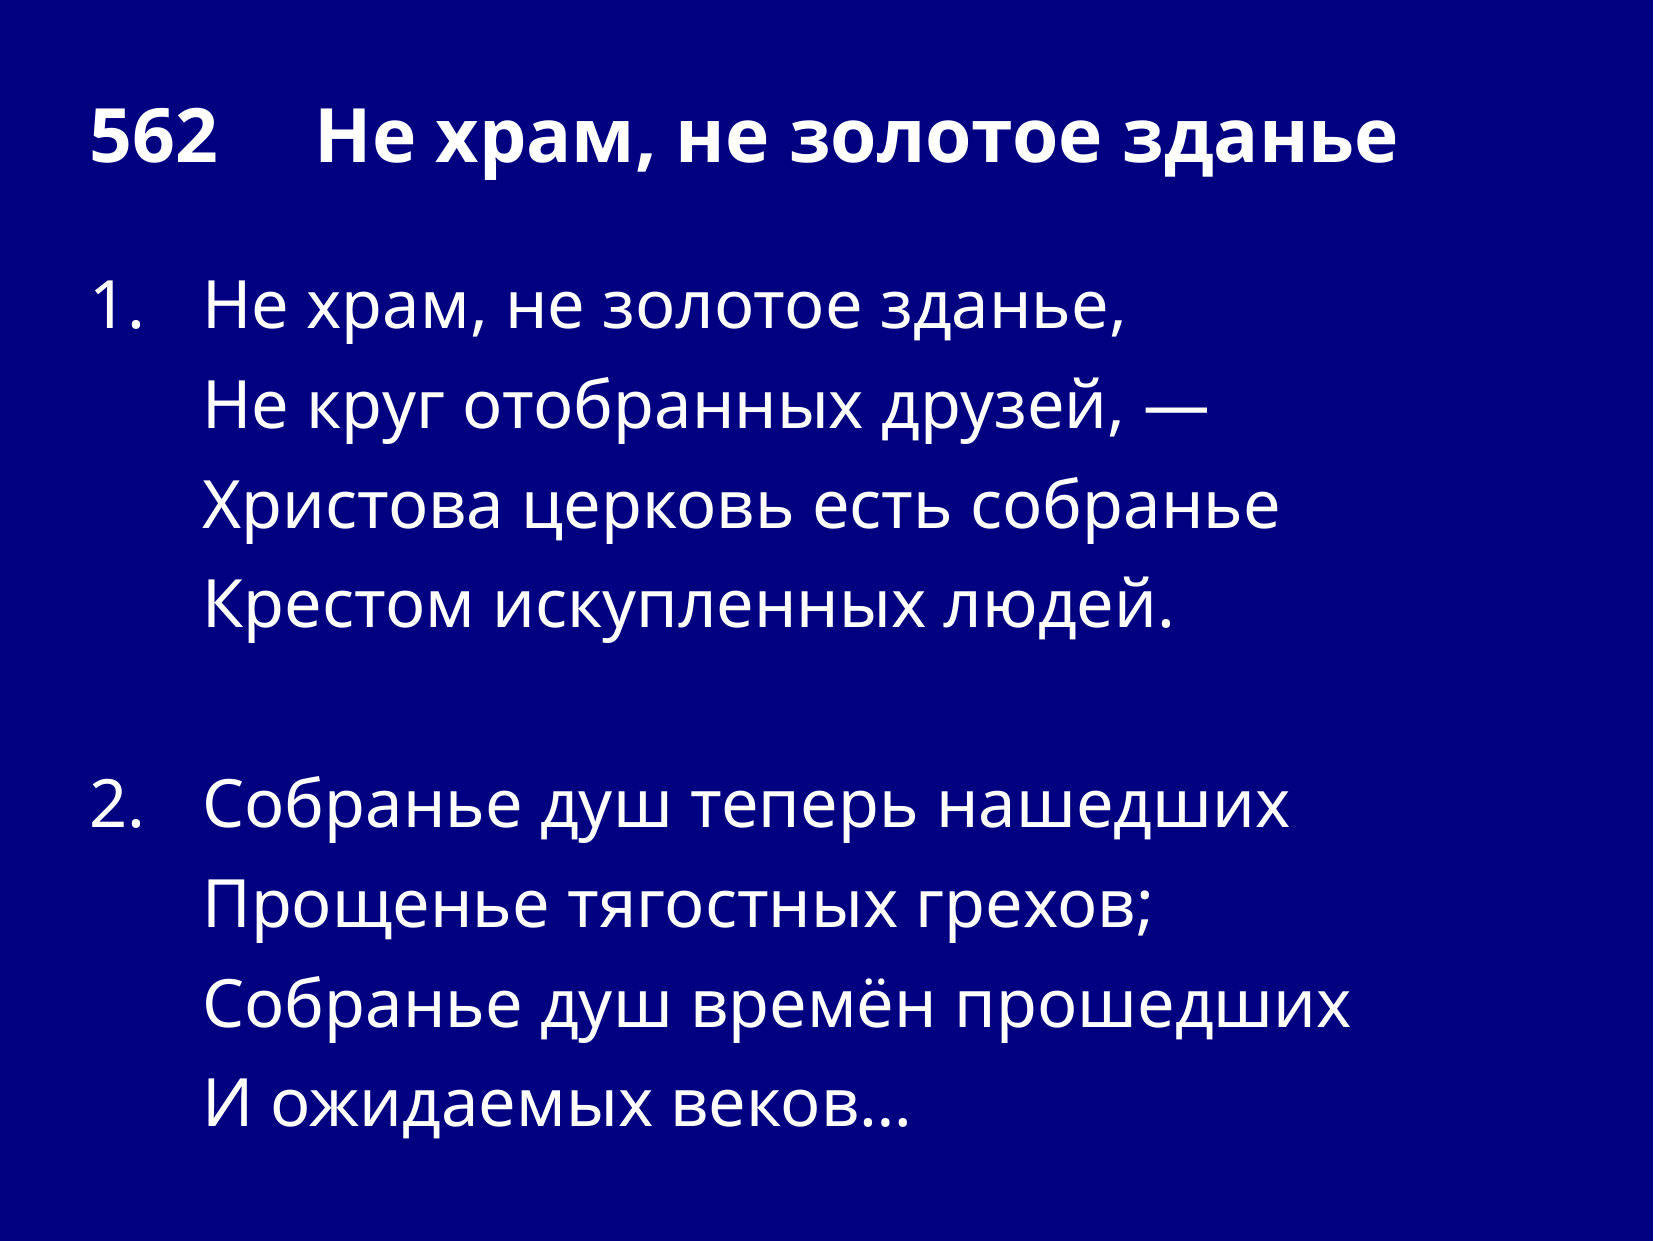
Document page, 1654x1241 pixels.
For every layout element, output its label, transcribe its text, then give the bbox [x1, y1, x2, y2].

text_box 1. Не храм, не золотое зданье, Не круг отобранных друзей, — Христова церковь есть собранье Крестом искупленных людей. 2. Собранье душ теперь нашедших Прощенье тягостных грехов; Собранье душ времён прошедших И ожидаемых веков… [75, 188, 1576, 1163]
text_box 562 Не храм, не золотое зданье [75, 75, 1576, 188]
